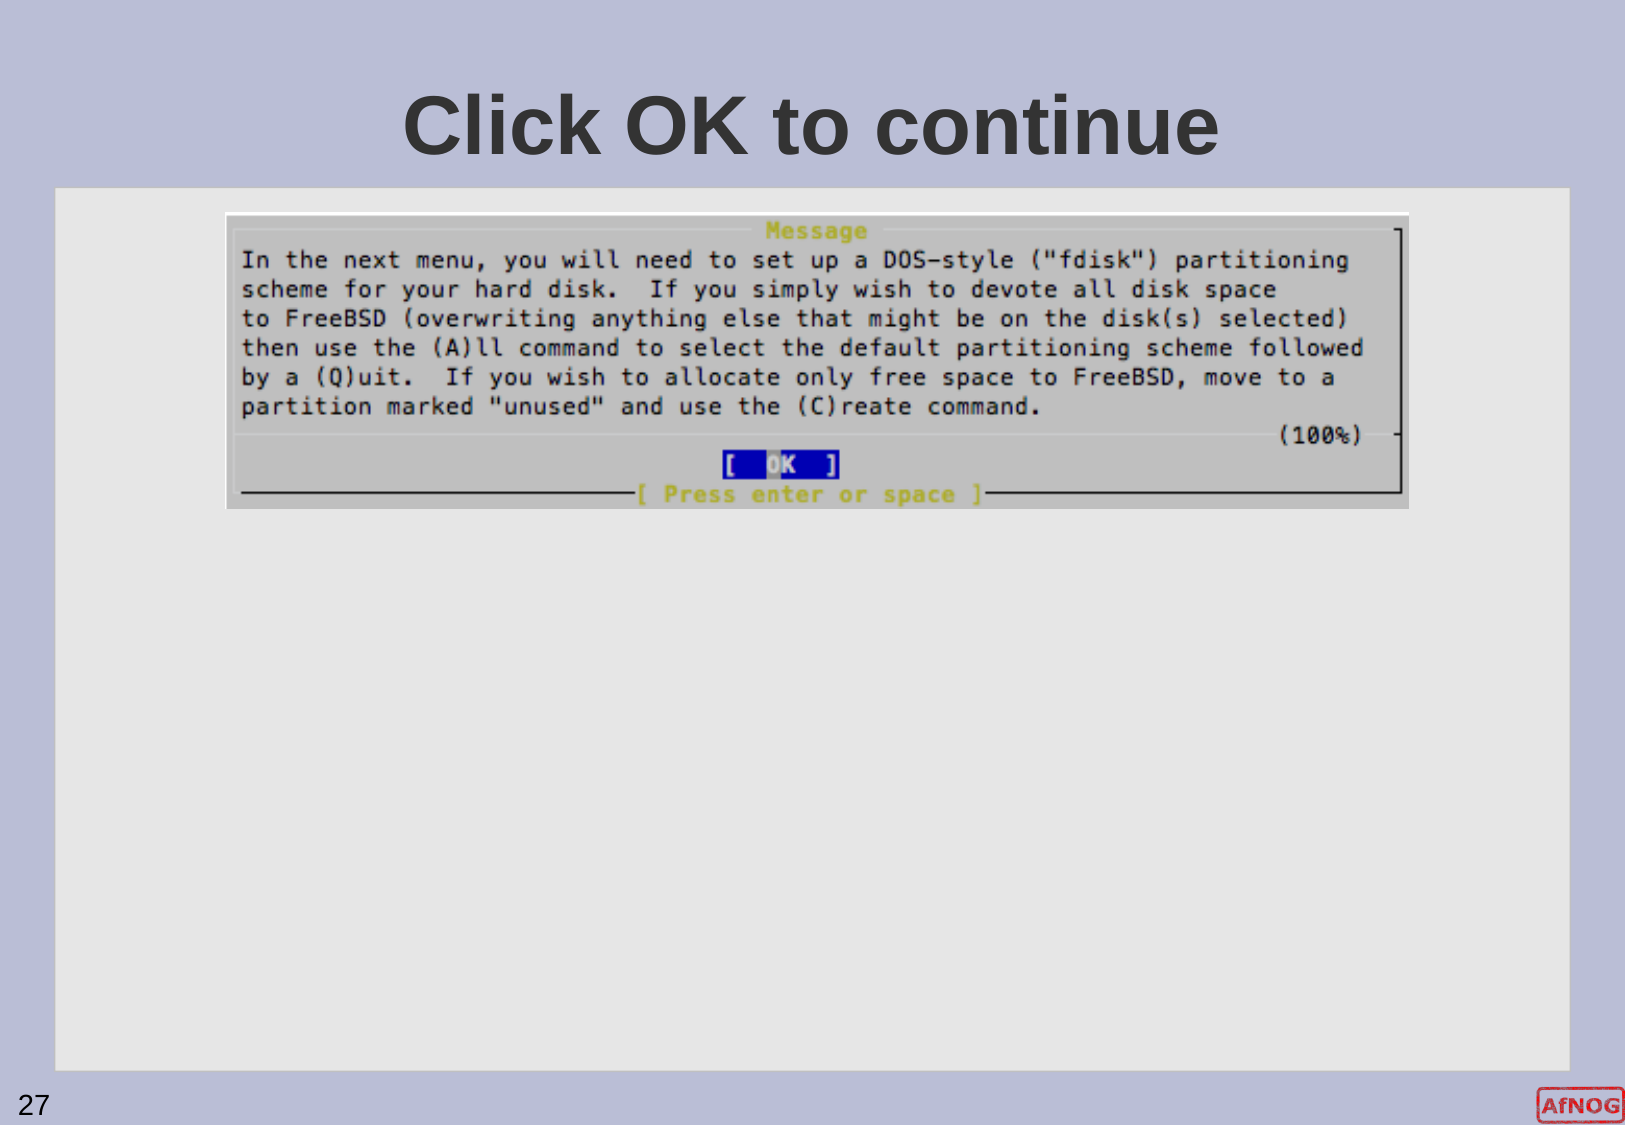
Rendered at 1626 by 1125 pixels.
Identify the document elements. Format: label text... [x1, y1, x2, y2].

title Click OK to continue [54, 44, 1570, 214]
picture [1535, 1085, 1626, 1125]
picture [225, 212, 1409, 509]
